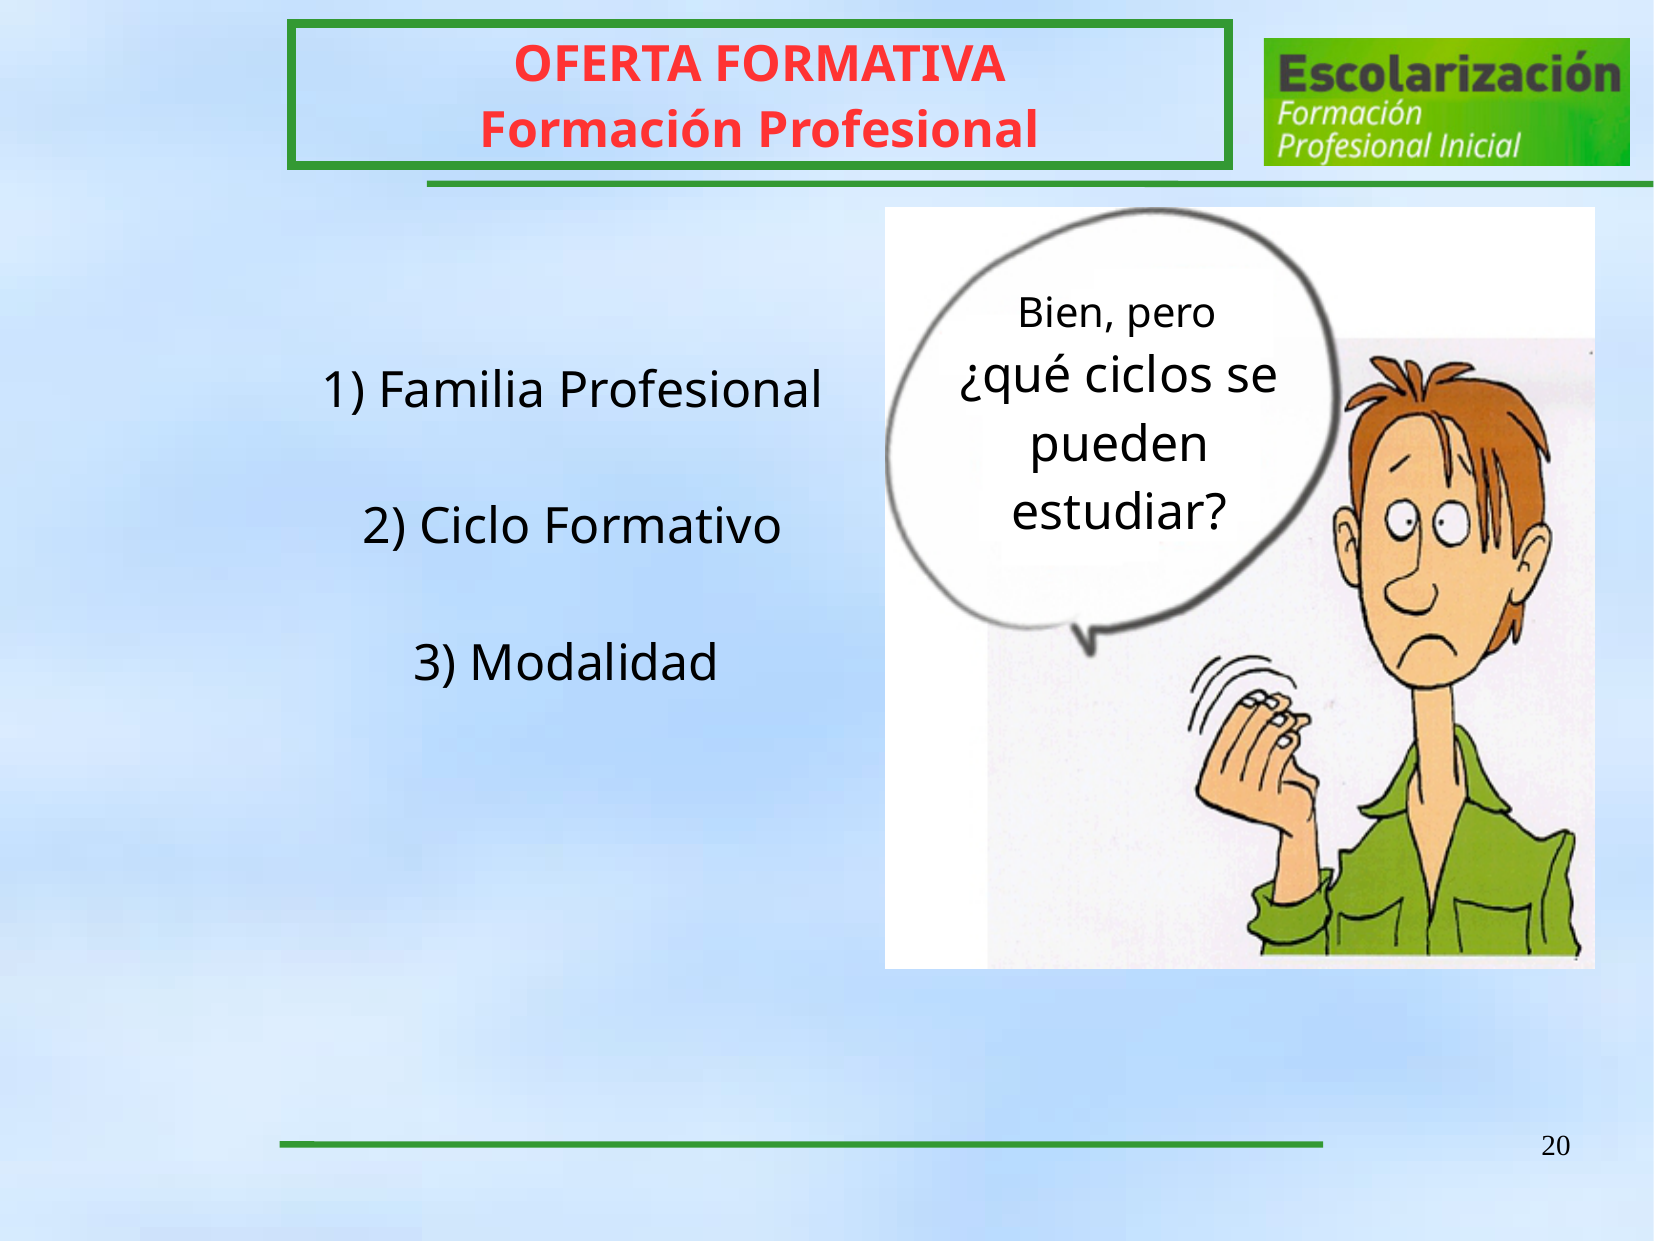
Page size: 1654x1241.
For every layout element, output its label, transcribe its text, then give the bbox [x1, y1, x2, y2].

text_box Bien, pero ¿qué ciclos se pueden estudiar? [767, 275, 1441, 804]
text_box Familia Profesional Ciclo Formativo Modalidad [236, 141, 910, 713]
picture [0, 0, 1654, 1241]
text_box OFERTA FORMATIVA Formación Profesional [291, 23, 1229, 166]
